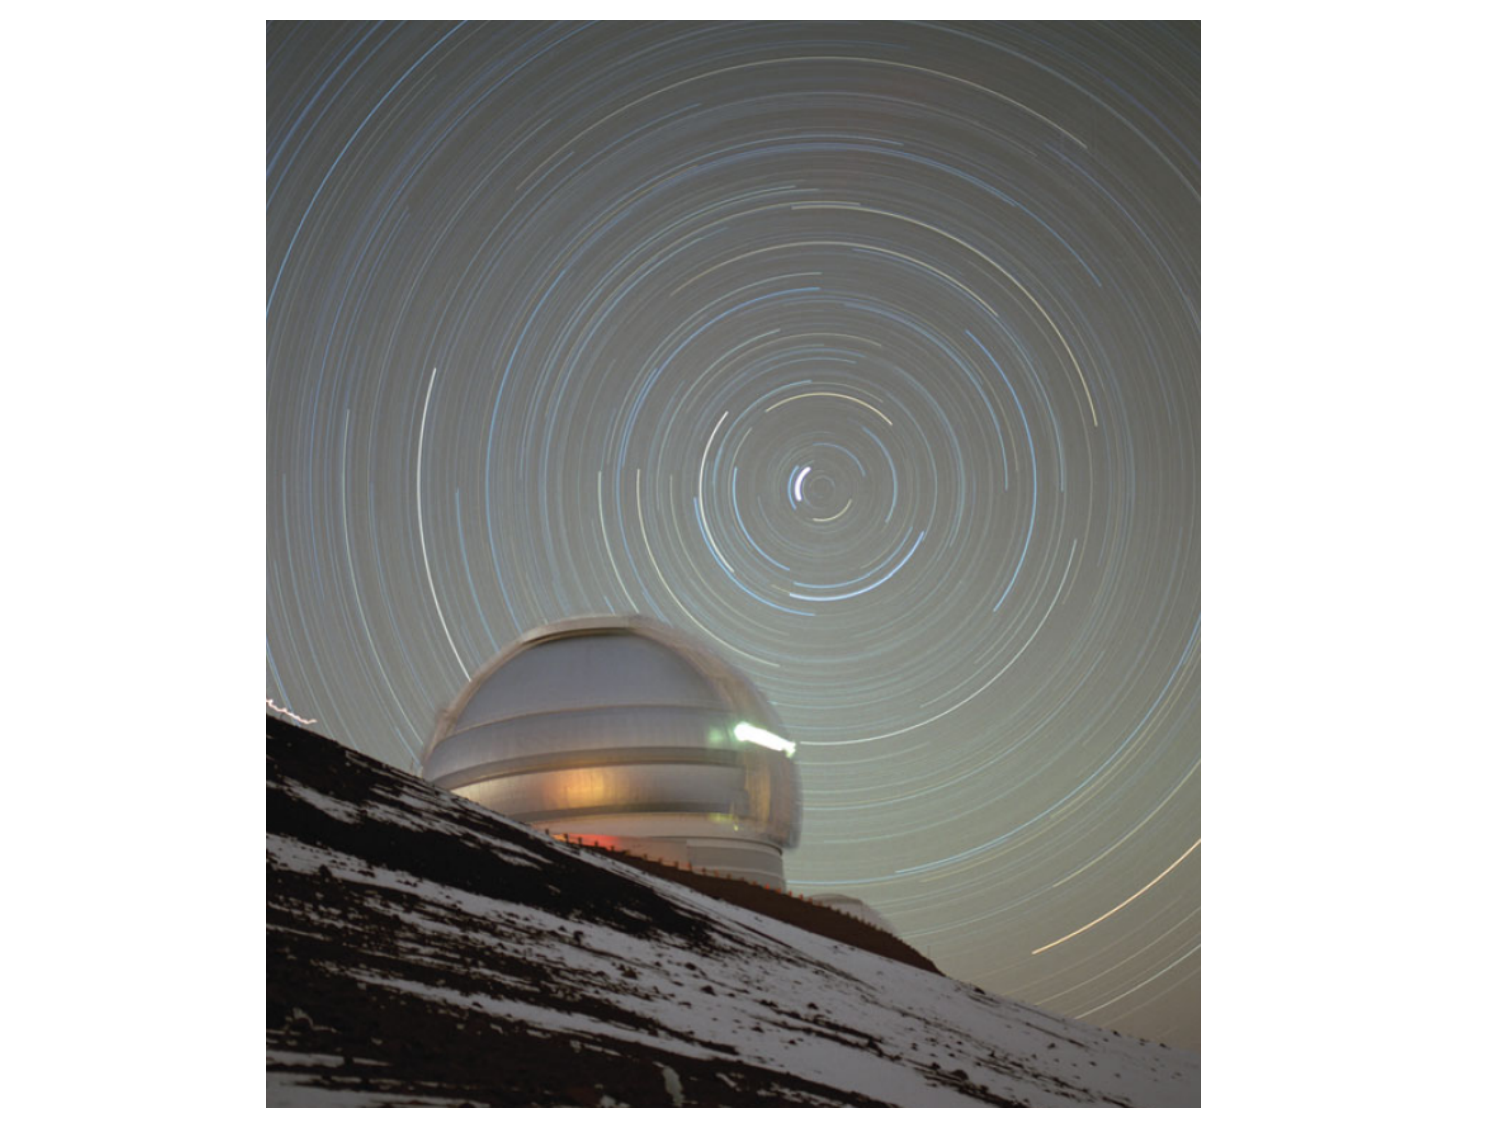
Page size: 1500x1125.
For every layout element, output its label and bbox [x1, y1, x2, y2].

picture [266, 20, 1201, 1108]
